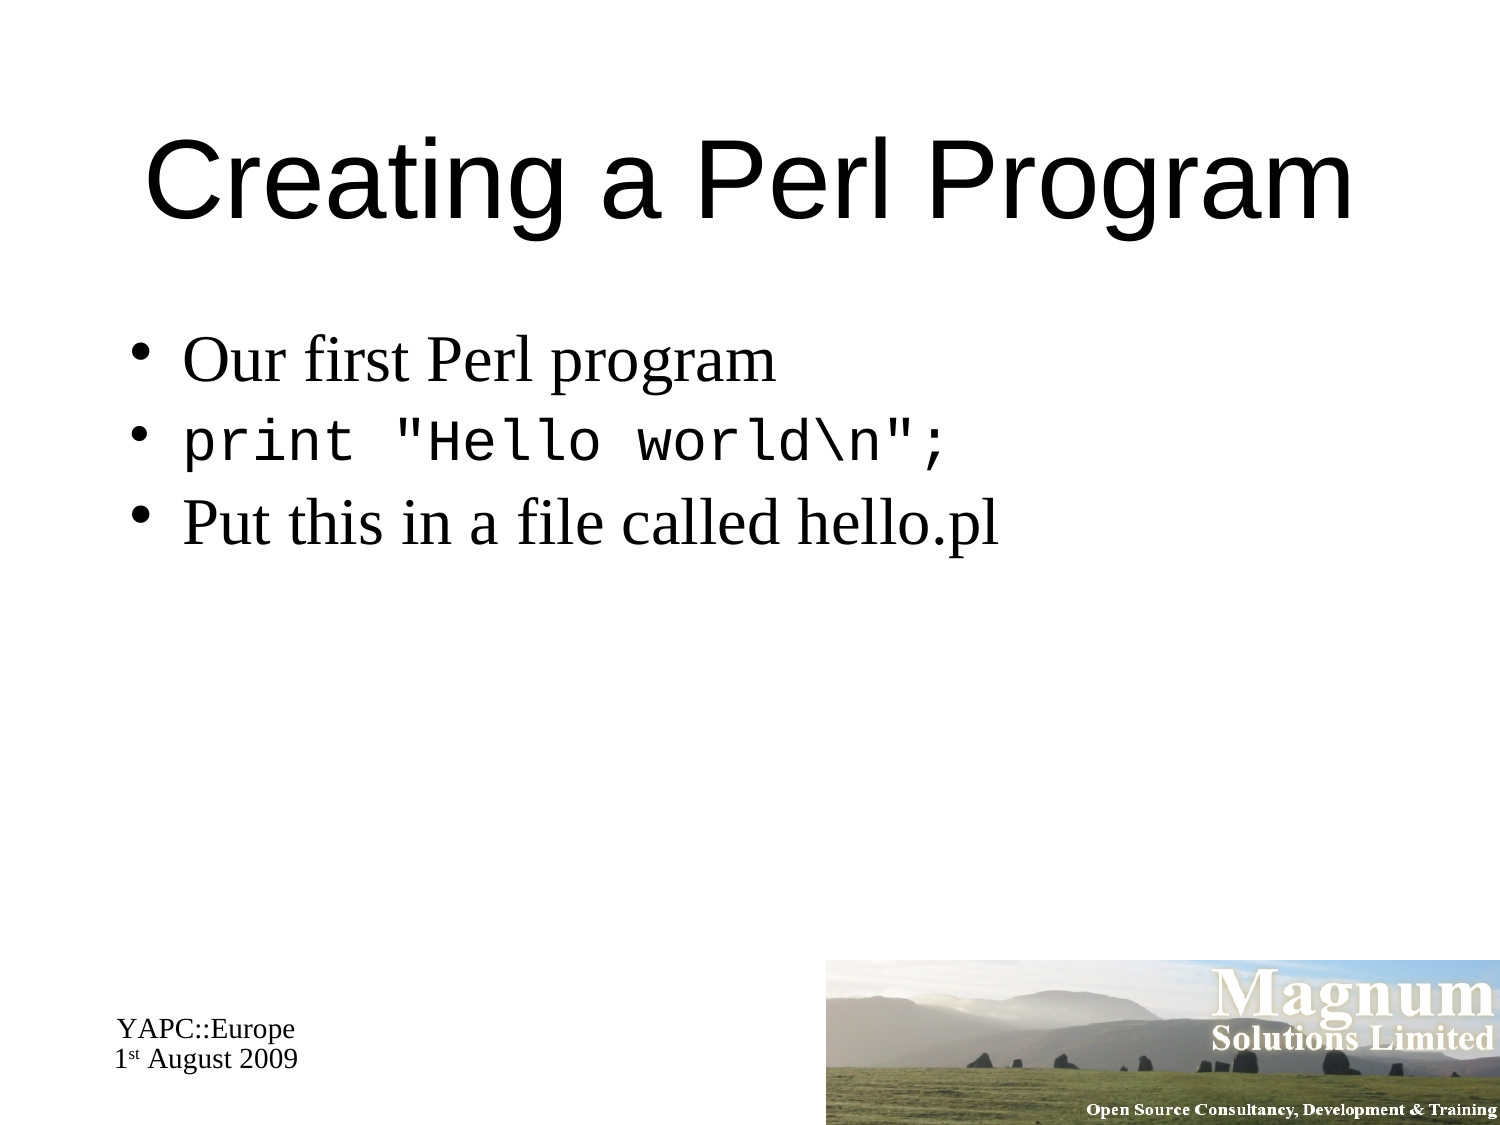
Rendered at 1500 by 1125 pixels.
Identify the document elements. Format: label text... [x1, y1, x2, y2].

picture [826, 960, 1500, 1125]
list Our first Perl program print "Hello world\n"; Put this in a file called hello.pl [112, 337, 1388, 575]
title Creating a Perl Program [112, 62, 1388, 250]
